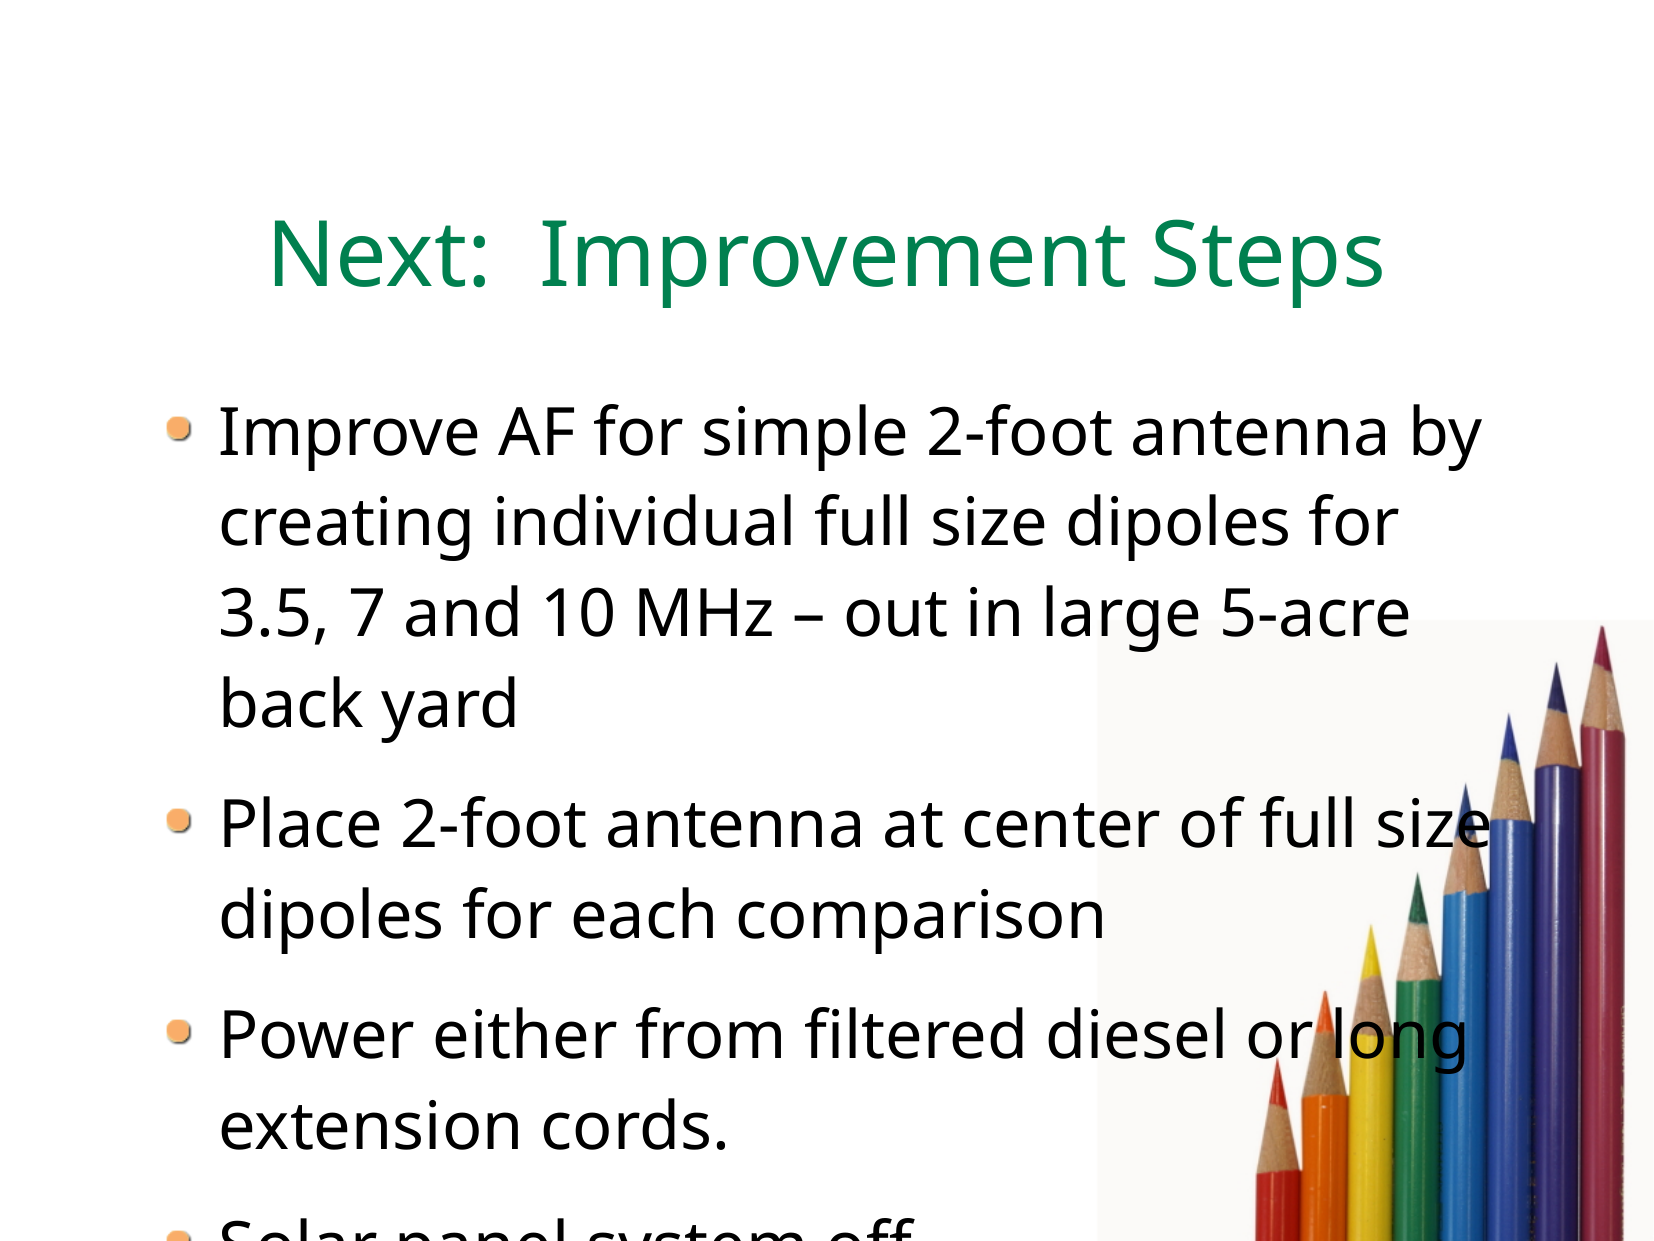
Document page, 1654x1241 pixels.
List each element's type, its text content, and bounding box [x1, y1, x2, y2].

picture [0, 0, 1654, 1241]
picture [526, 1237, 540, 1241]
picture [720, 1237, 734, 1241]
list Improve AF for simple 2-foot antenna by creating individual full size dipoles for 3.5, 7 and 10 MHz – out in large 5-acre back yard Place 2-foot antenna at center of full size dipoles for each comparison Power either from filtered diesel or long extension cords. Solar panel system off. [147, 383, 1506, 1144]
title Next: Improvement Steps [147, 147, 1506, 355]
